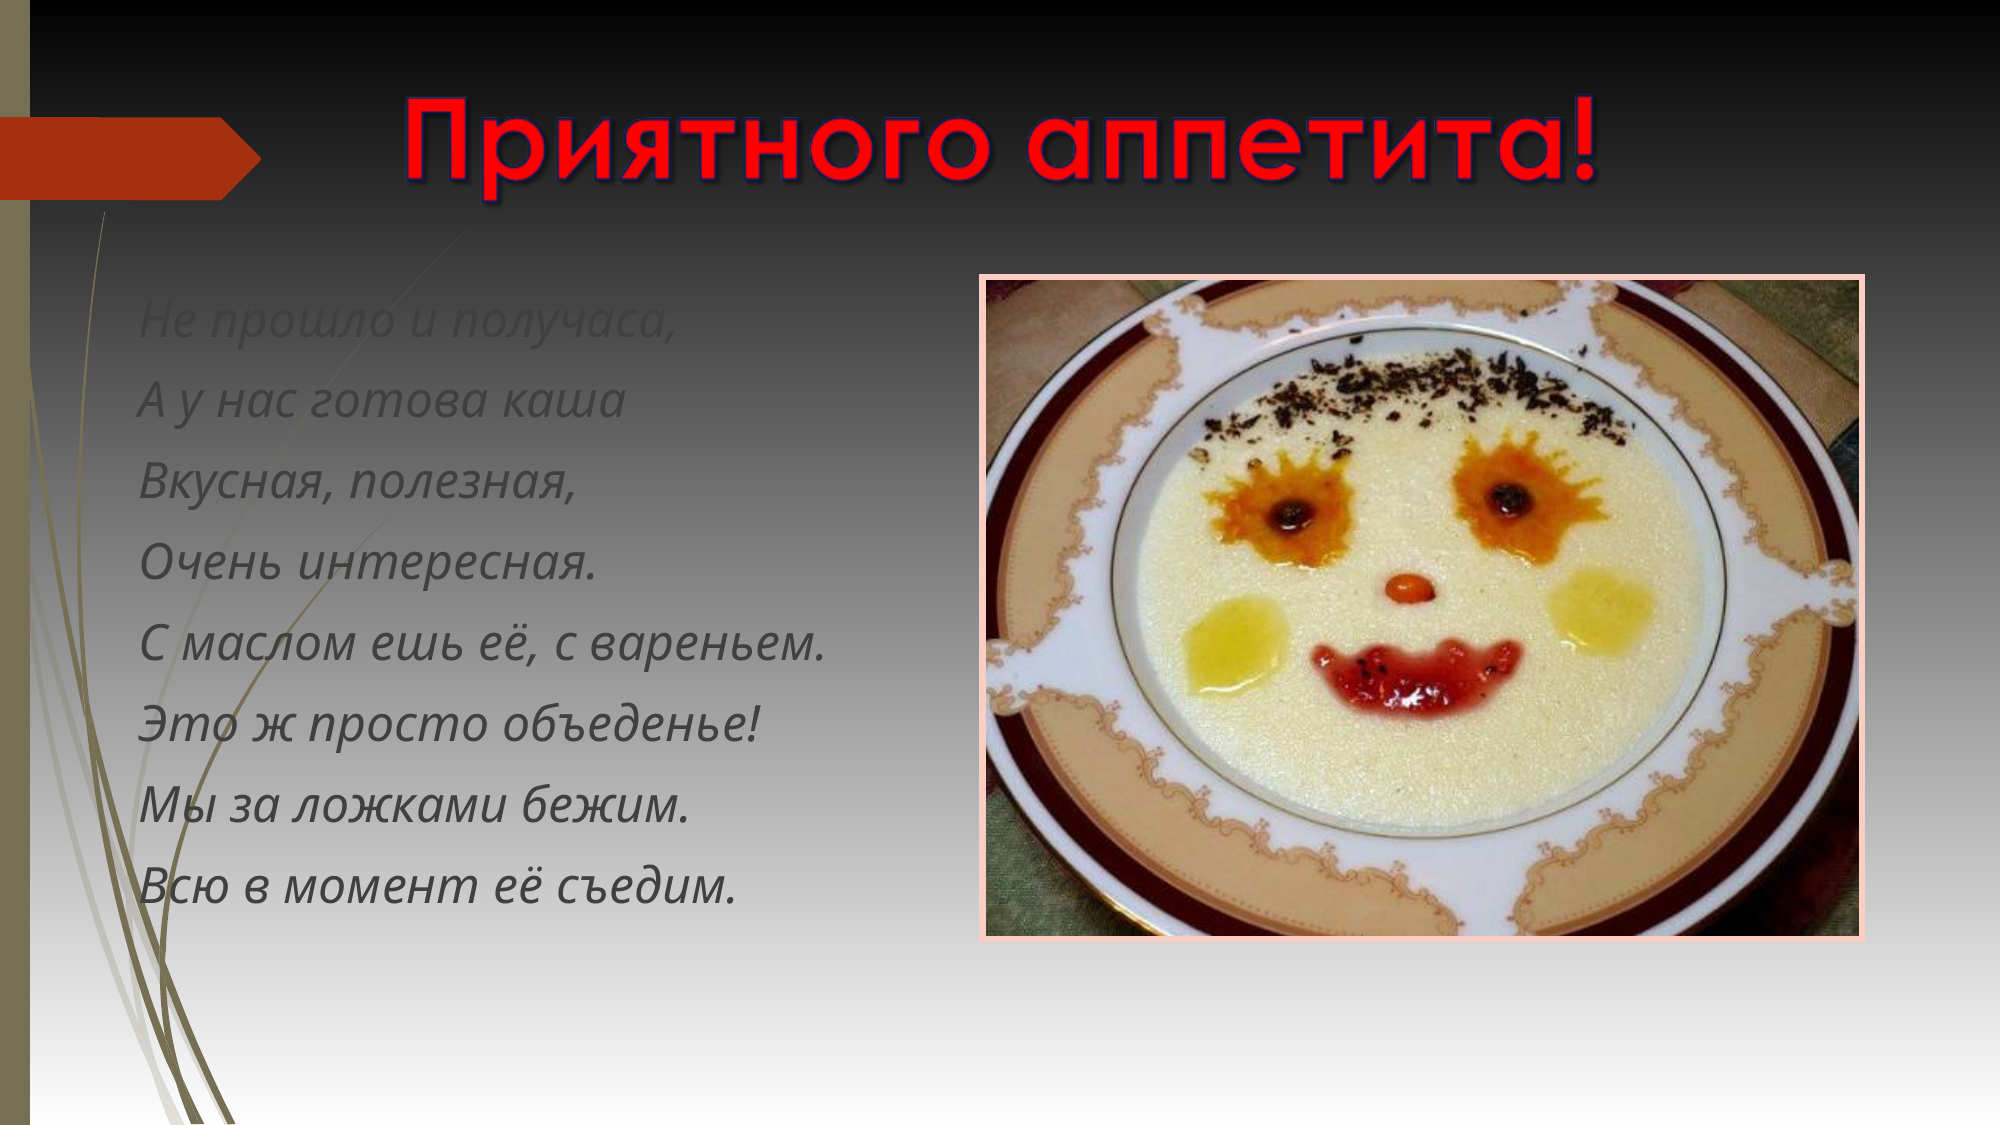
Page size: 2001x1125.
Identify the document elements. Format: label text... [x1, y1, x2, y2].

list Не прошло и получаса, А у нас готова каша Вкусная, полезная, Очень интересная. С маслом ешь её, с вареньем. Это ж просто объеденье! Мы за ложками бежим. Всю в момент её съедим. [124, 279, 979, 925]
picture [985, 280, 1860, 937]
picture [0, 31, 2000, 224]
